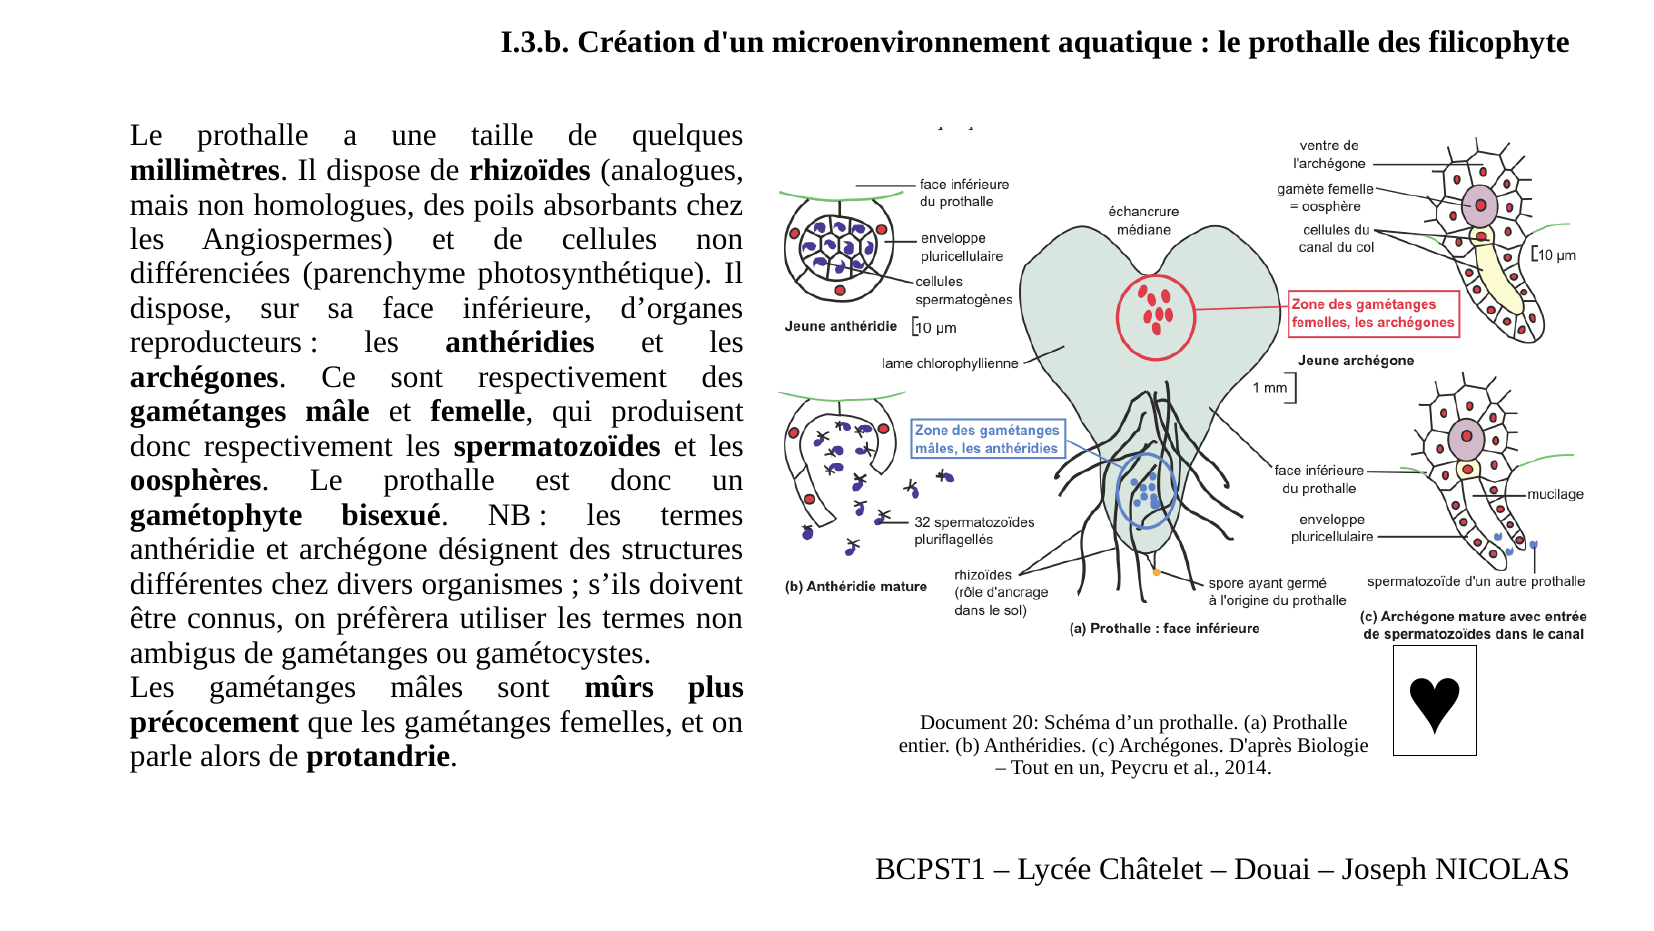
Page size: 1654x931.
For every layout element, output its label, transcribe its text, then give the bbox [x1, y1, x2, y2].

text_box BCPST1 – Lycée Châtelet – Douai – Joseph NICOLAS [745, 832, 1571, 905]
text_box I.3.b. Création d'un microenvironnement aquatique : le prothalle des filicophyte [165, 5, 1572, 78]
text_box Le prothalle a une taille de quelques millimètres. Il dispose de rhizoïdes (analogues, mais non homologues, des poils absorbants chez les Angiospermes) et de cellules non différenciées (parenchyme photosynthétique). Il dispose, sur sa face inférieure, d’organes reproducteurs : les anthéridies et les archégones. Ce sont respectivement des gamétanges mâle et femelle, qui produisent donc respectivement les spermatozoïdes et les oosphères. Le prothalle est donc un gamétophyte bisexué. NB : les termes anthéridie et archégone désignent des structures différentes chez divers organismes ; s’ils doivent être connus, on préfèrera utiliser les termes non ambigus de gamétanges ou gamétocystes. Les gamétanges mâles sont mûrs plus précocement que les gamétanges femelles, et on parle alors de protandrie. [129, 118, 745, 931]
text_box ♥ [1393, 645, 1477, 756]
text_box Document 20: Schéma d’un prothalle. (a) Prothalle entier. (b) Anthéridies. (c) Archégones. D'après Biologie – Tout en un, Peycru et al., 2014. [897, 687, 1371, 780]
picture [755, 126, 1595, 649]
